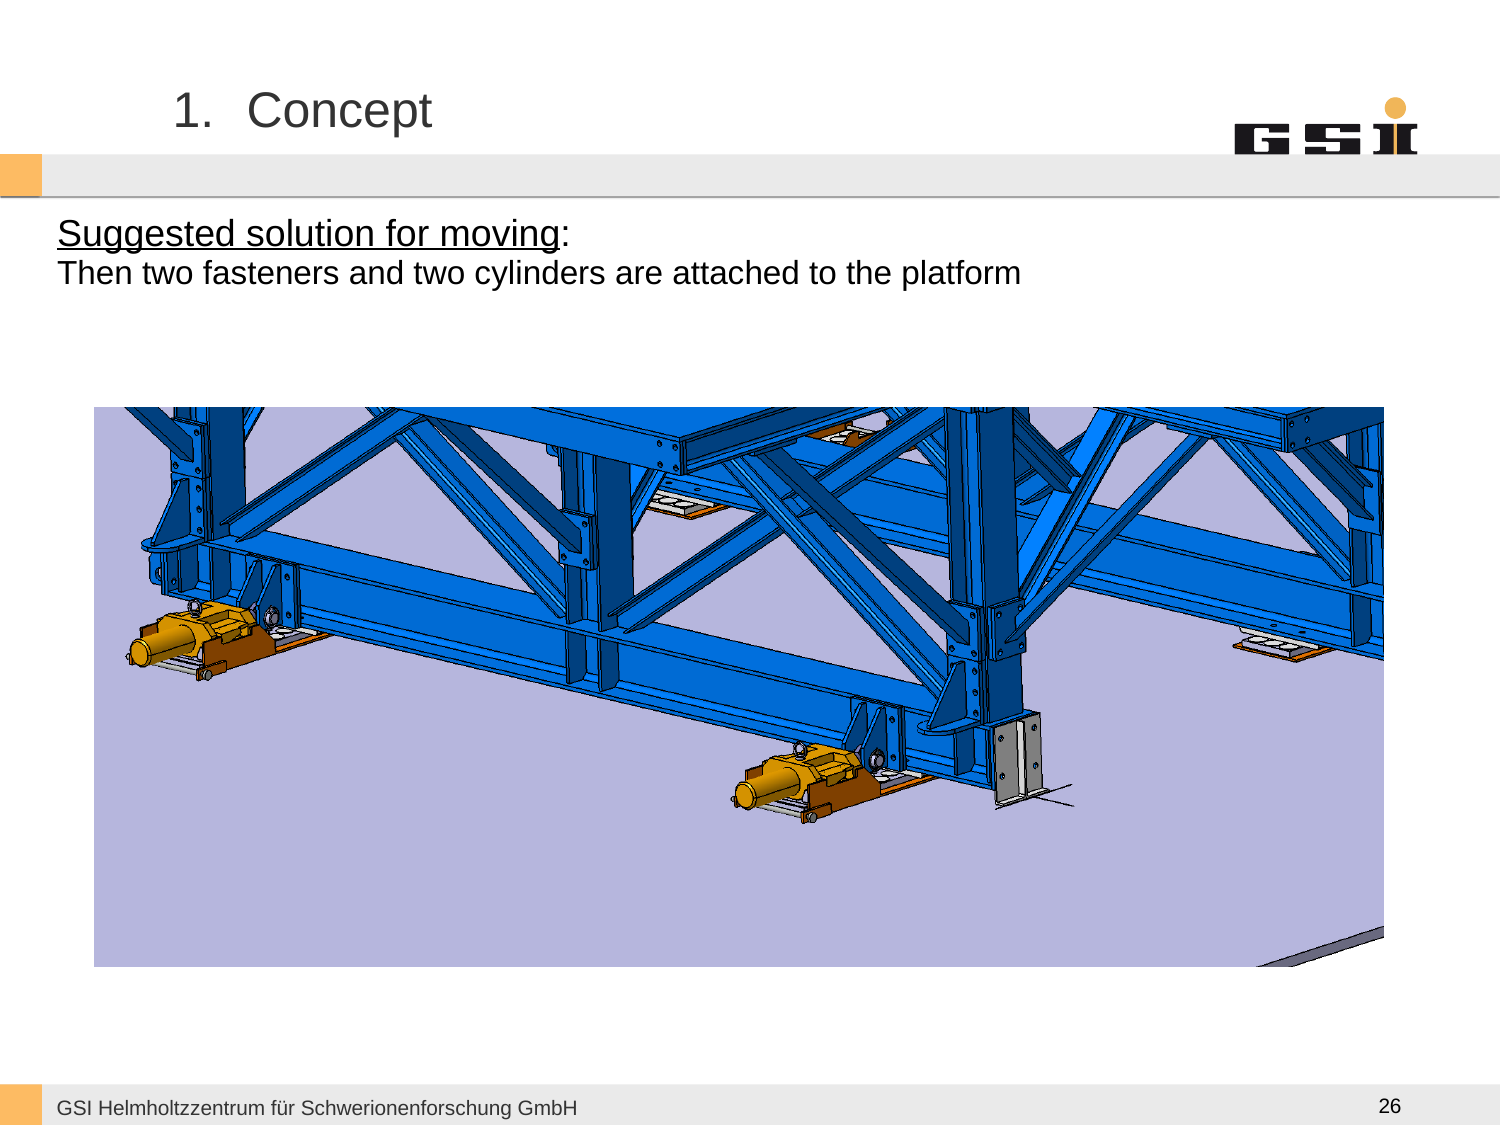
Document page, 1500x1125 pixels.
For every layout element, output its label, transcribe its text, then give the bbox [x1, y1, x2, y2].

picture [1233, 95, 1419, 154]
picture [94, 407, 1384, 967]
title 1. Concept [137, 45, 1054, 175]
text_box Suggested solution for moving: Then two fasteners and two cylinders are attached to the platform [42, 204, 1500, 430]
